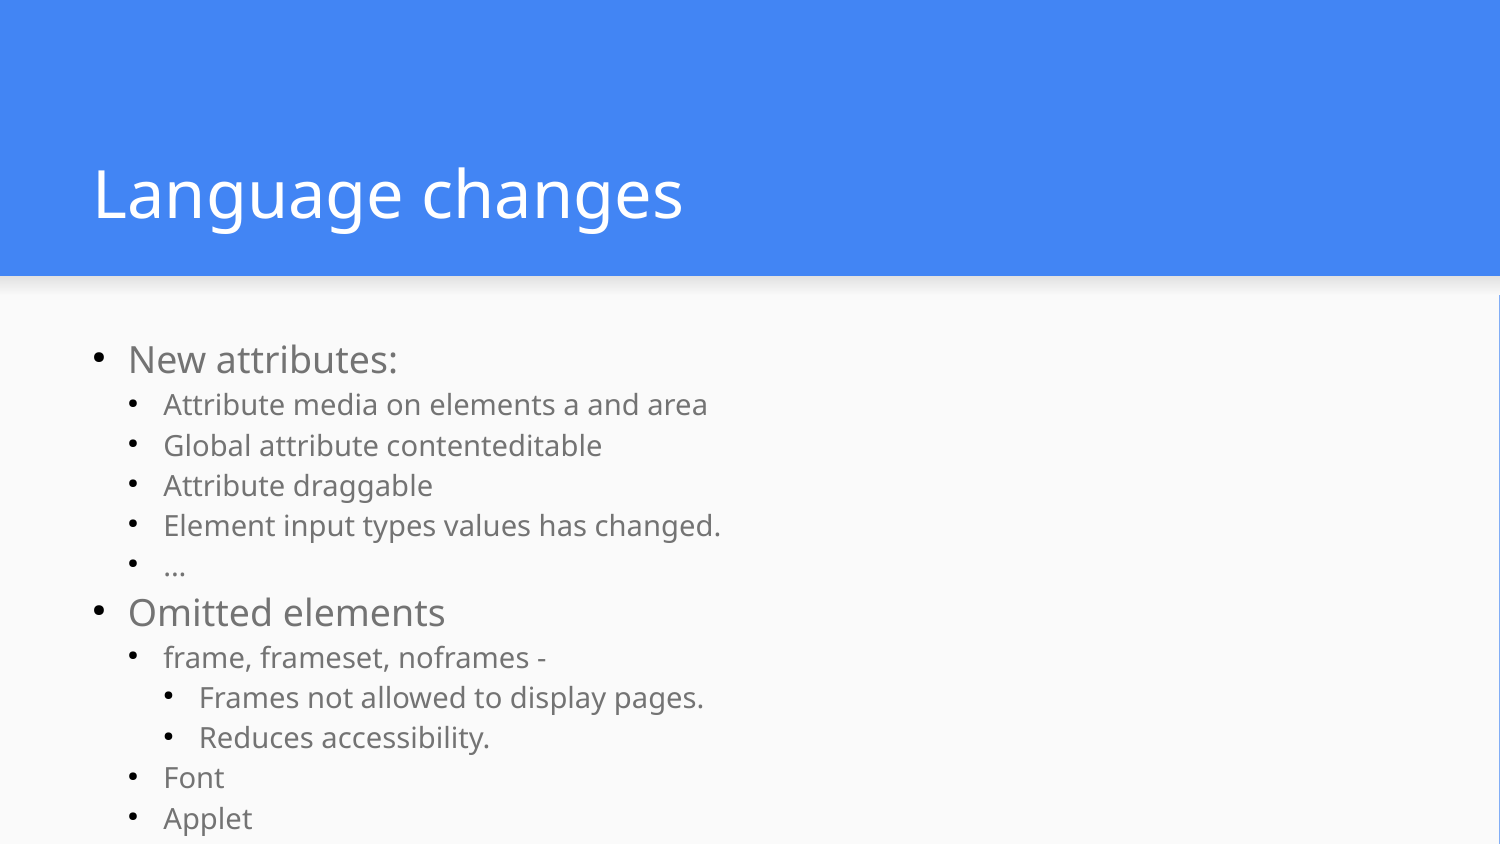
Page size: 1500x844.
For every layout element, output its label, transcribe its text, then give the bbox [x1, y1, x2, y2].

title Language changes [77, 121, 1427, 248]
list New attributes: Attribute media on elements a and area Global attribute contenteditable Attribute draggable Element input types values has changed. ... Omitted elements frame, frameset, noframes - Frames not allowed to display pages. Reduces accessibility. Font Applet ... [77, 314, 1427, 844]
